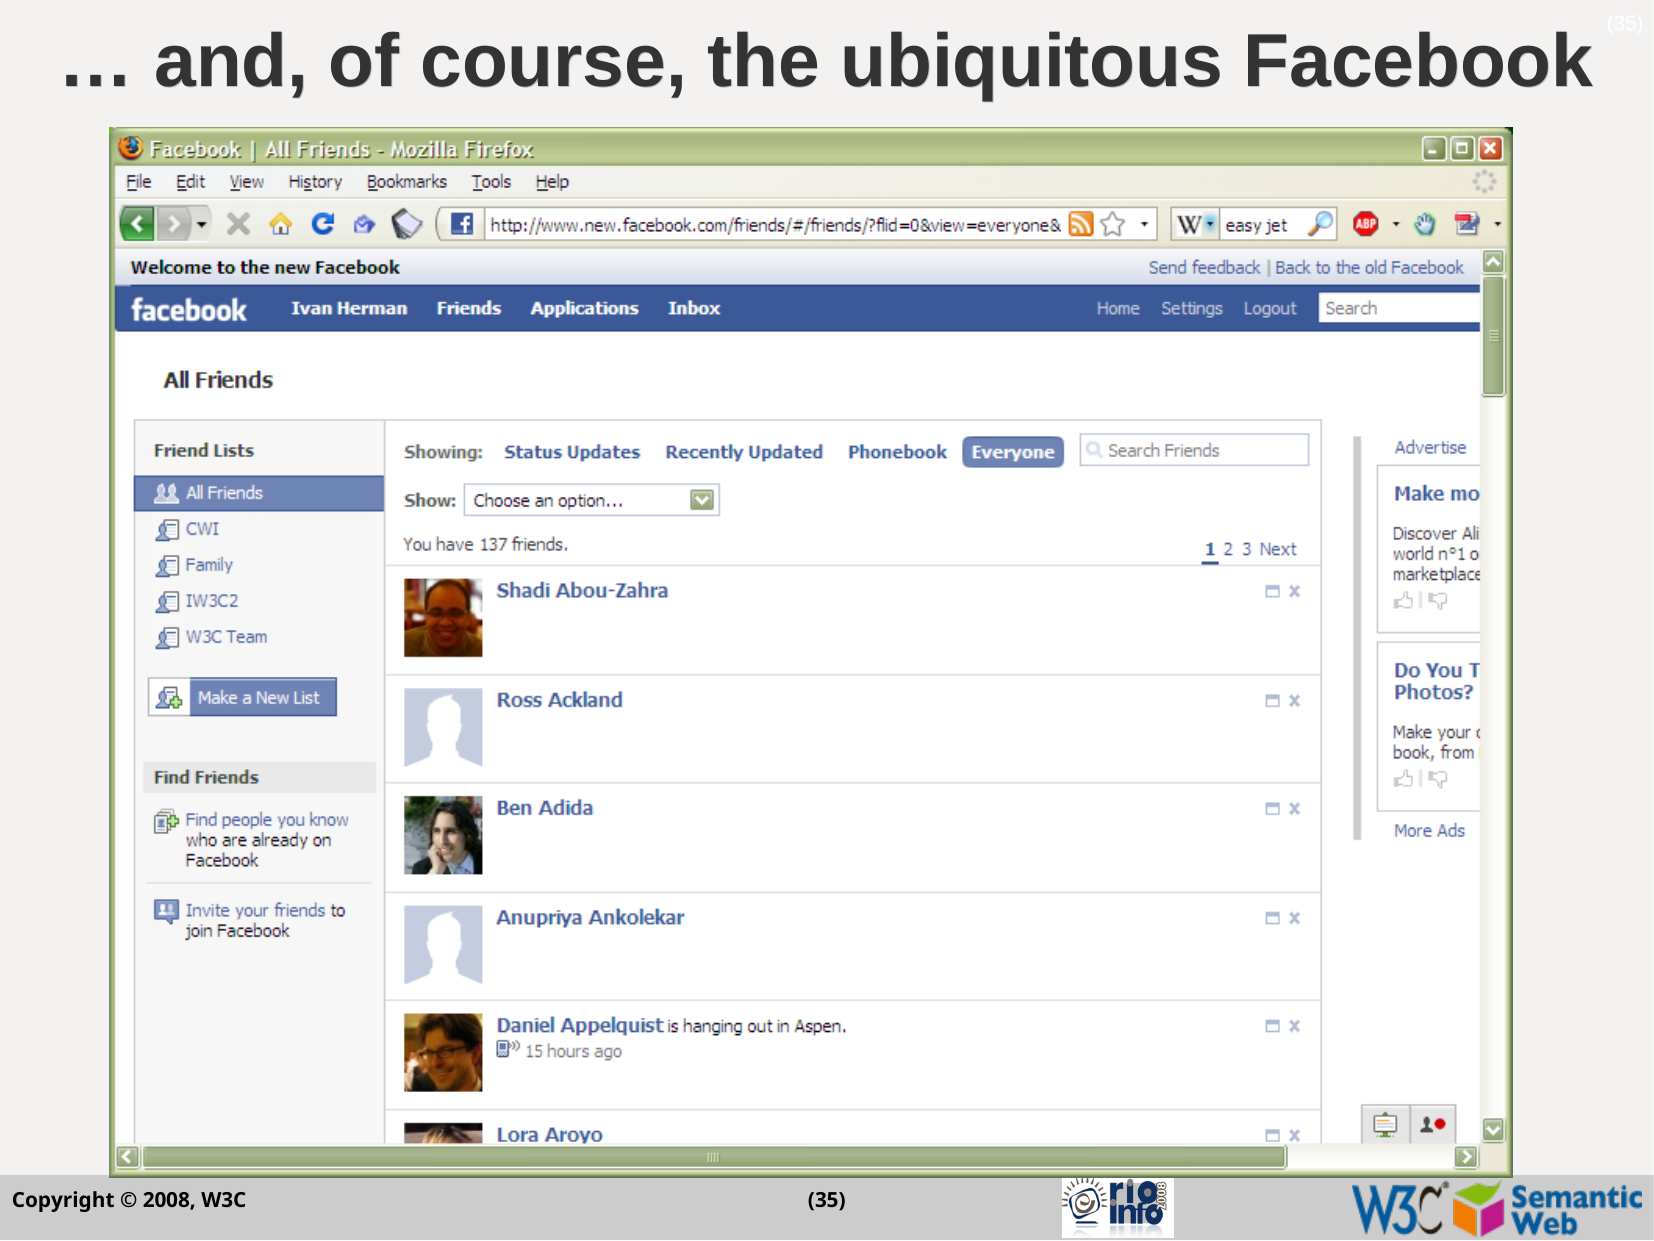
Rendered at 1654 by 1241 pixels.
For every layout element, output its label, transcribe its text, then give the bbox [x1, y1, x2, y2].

title … and, of course, the ubiquitous Facebook [0, 0, 1654, 119]
picture [109, 127, 1642, 1238]
